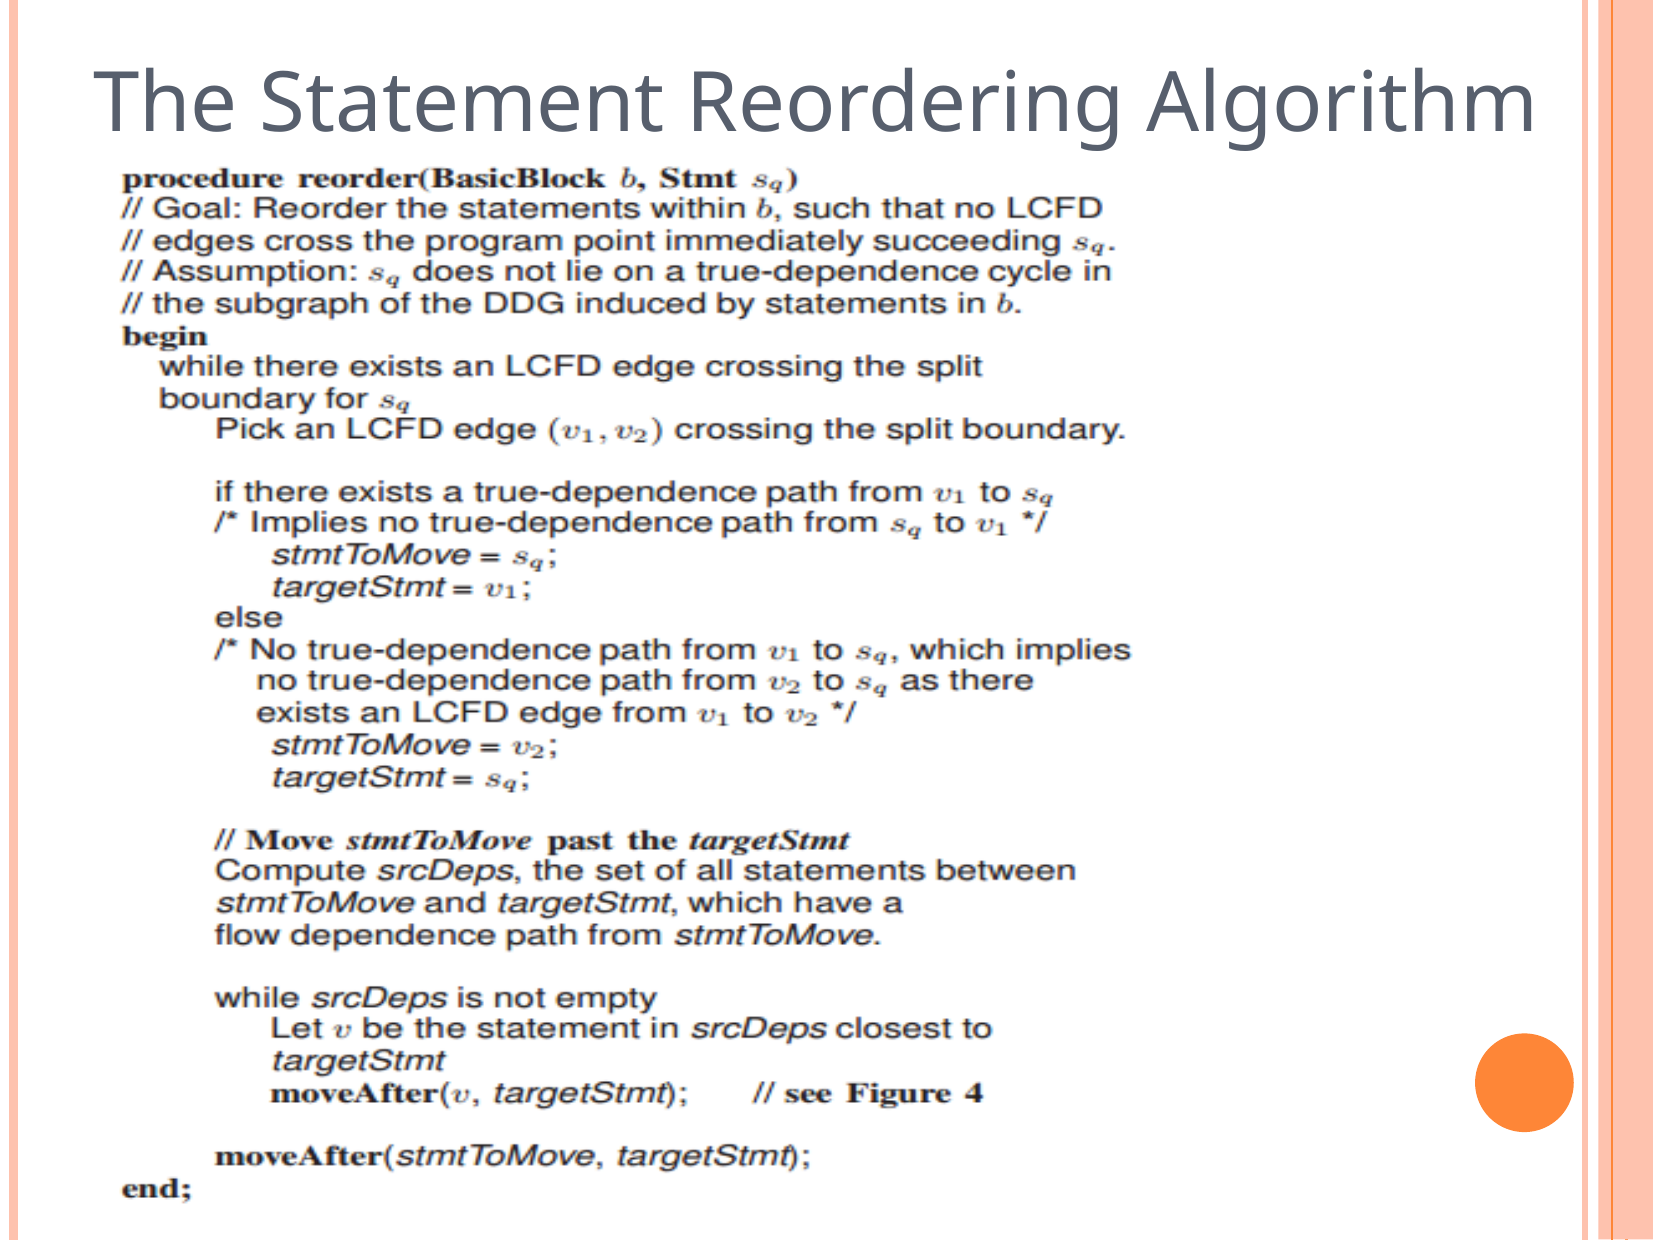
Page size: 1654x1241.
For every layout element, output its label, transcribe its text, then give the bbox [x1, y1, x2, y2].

picture [106, 165, 1190, 1217]
text_box The Statement Reordering Algorithm [76, 0, 1565, 157]
